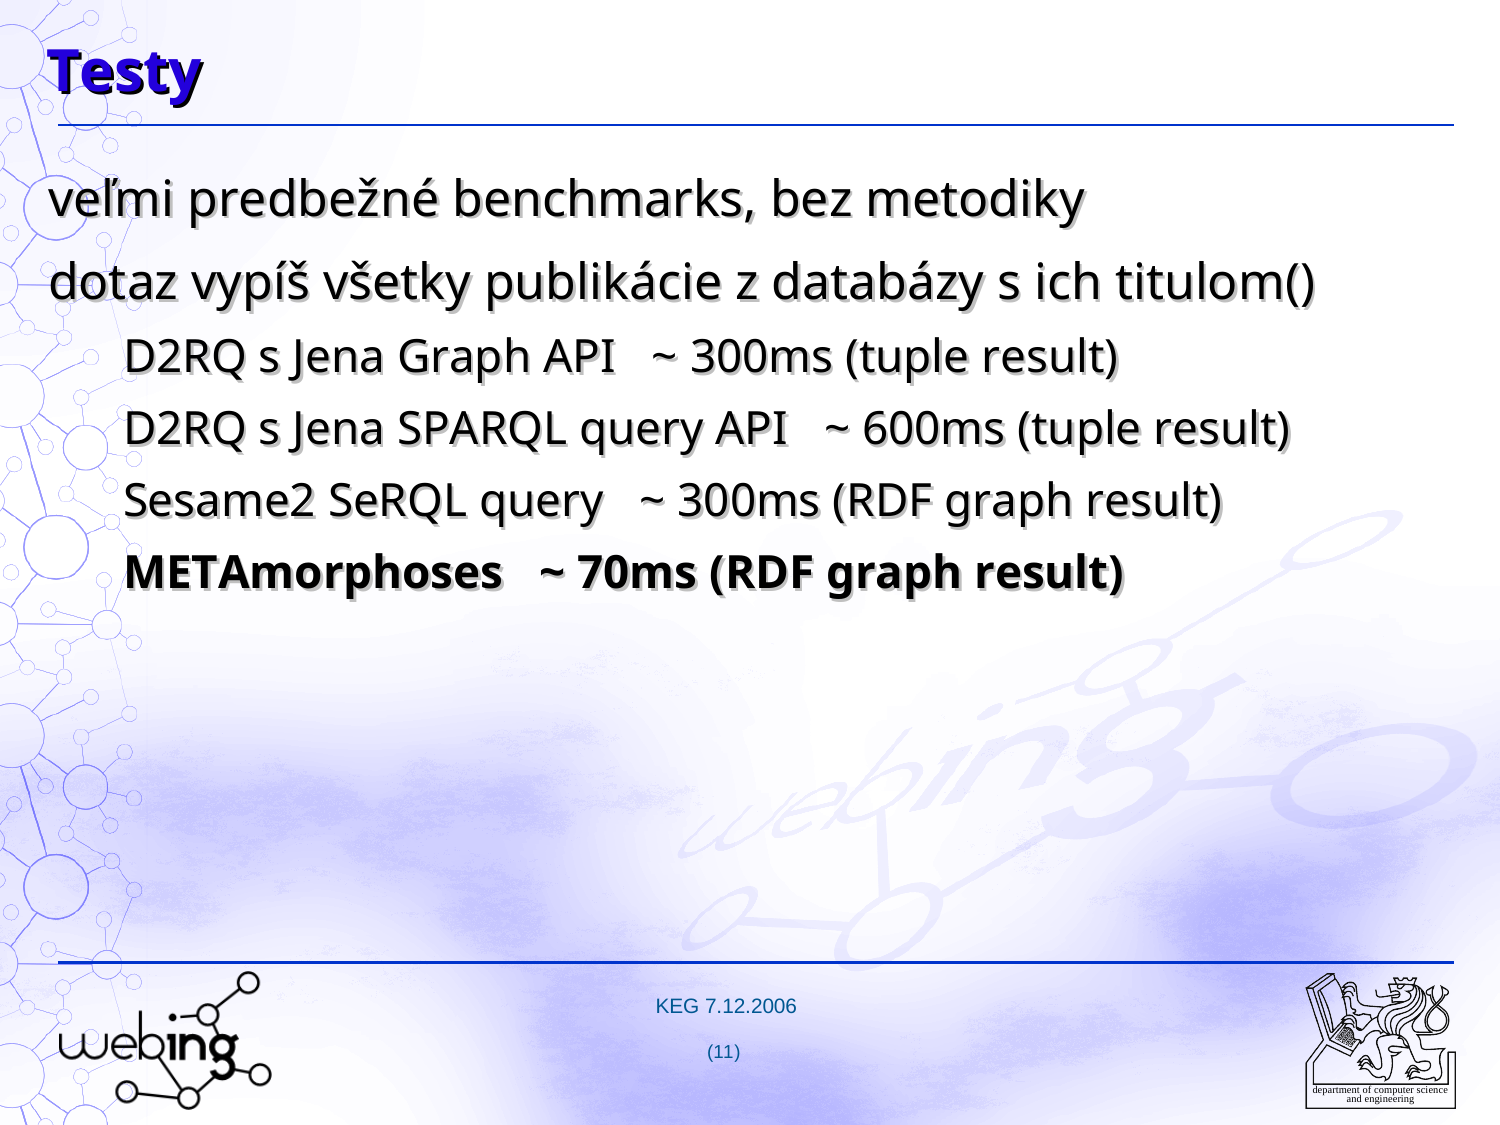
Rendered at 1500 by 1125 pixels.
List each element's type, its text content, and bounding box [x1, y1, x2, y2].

list veľmi predbežné benchmarks, bez metodiky dotaz vypíš všetky publikácie z databázy s ich titulom() D2RQ s Jena Graph API ~ 300ms (tuple result) D2RQ s Jena SPARQL query API ~ 600ms (tuple result) Sesame2 SeRQL query ~ 300ms (RDF graph result) METAmorphoses ~ 70ms (RDF graph result) [48, 162, 1455, 942]
picture [0, 0, 1500, 1125]
title Testy [46, 12, 1455, 126]
